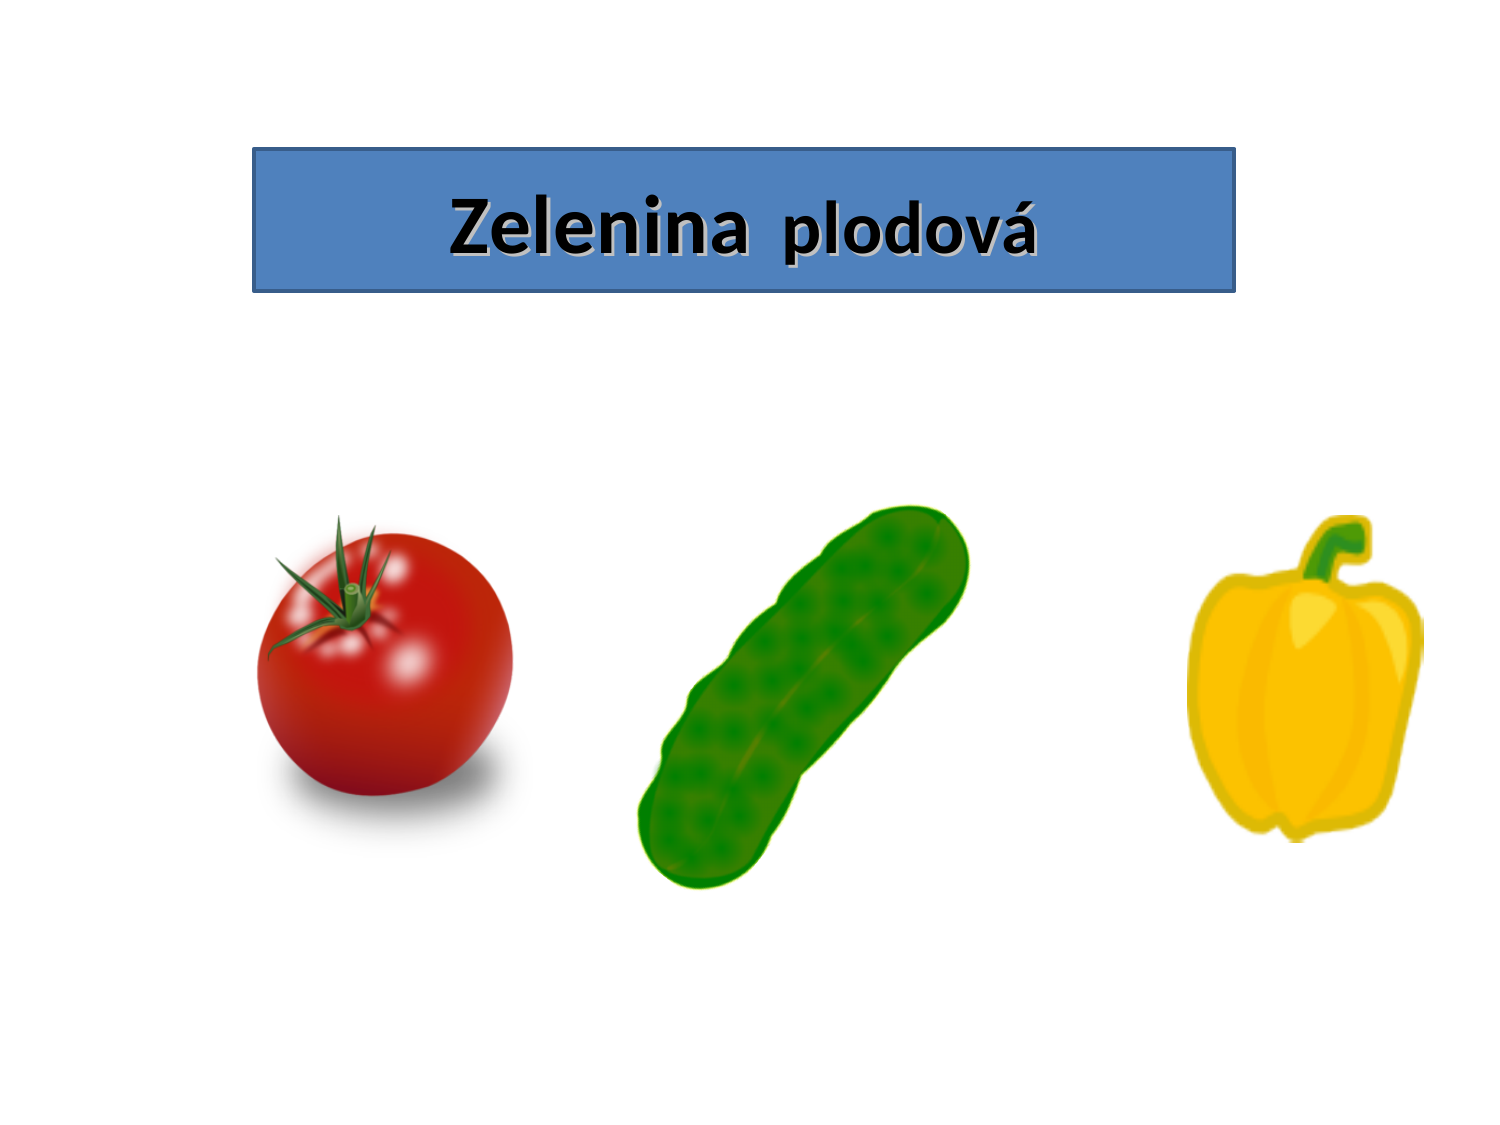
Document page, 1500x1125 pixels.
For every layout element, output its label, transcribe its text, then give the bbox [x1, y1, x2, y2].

picture [589, 457, 999, 916]
picture [1187, 515, 1424, 843]
picture [253, 515, 537, 858]
text_box Zelenina plodová [254, 149, 1234, 291]
